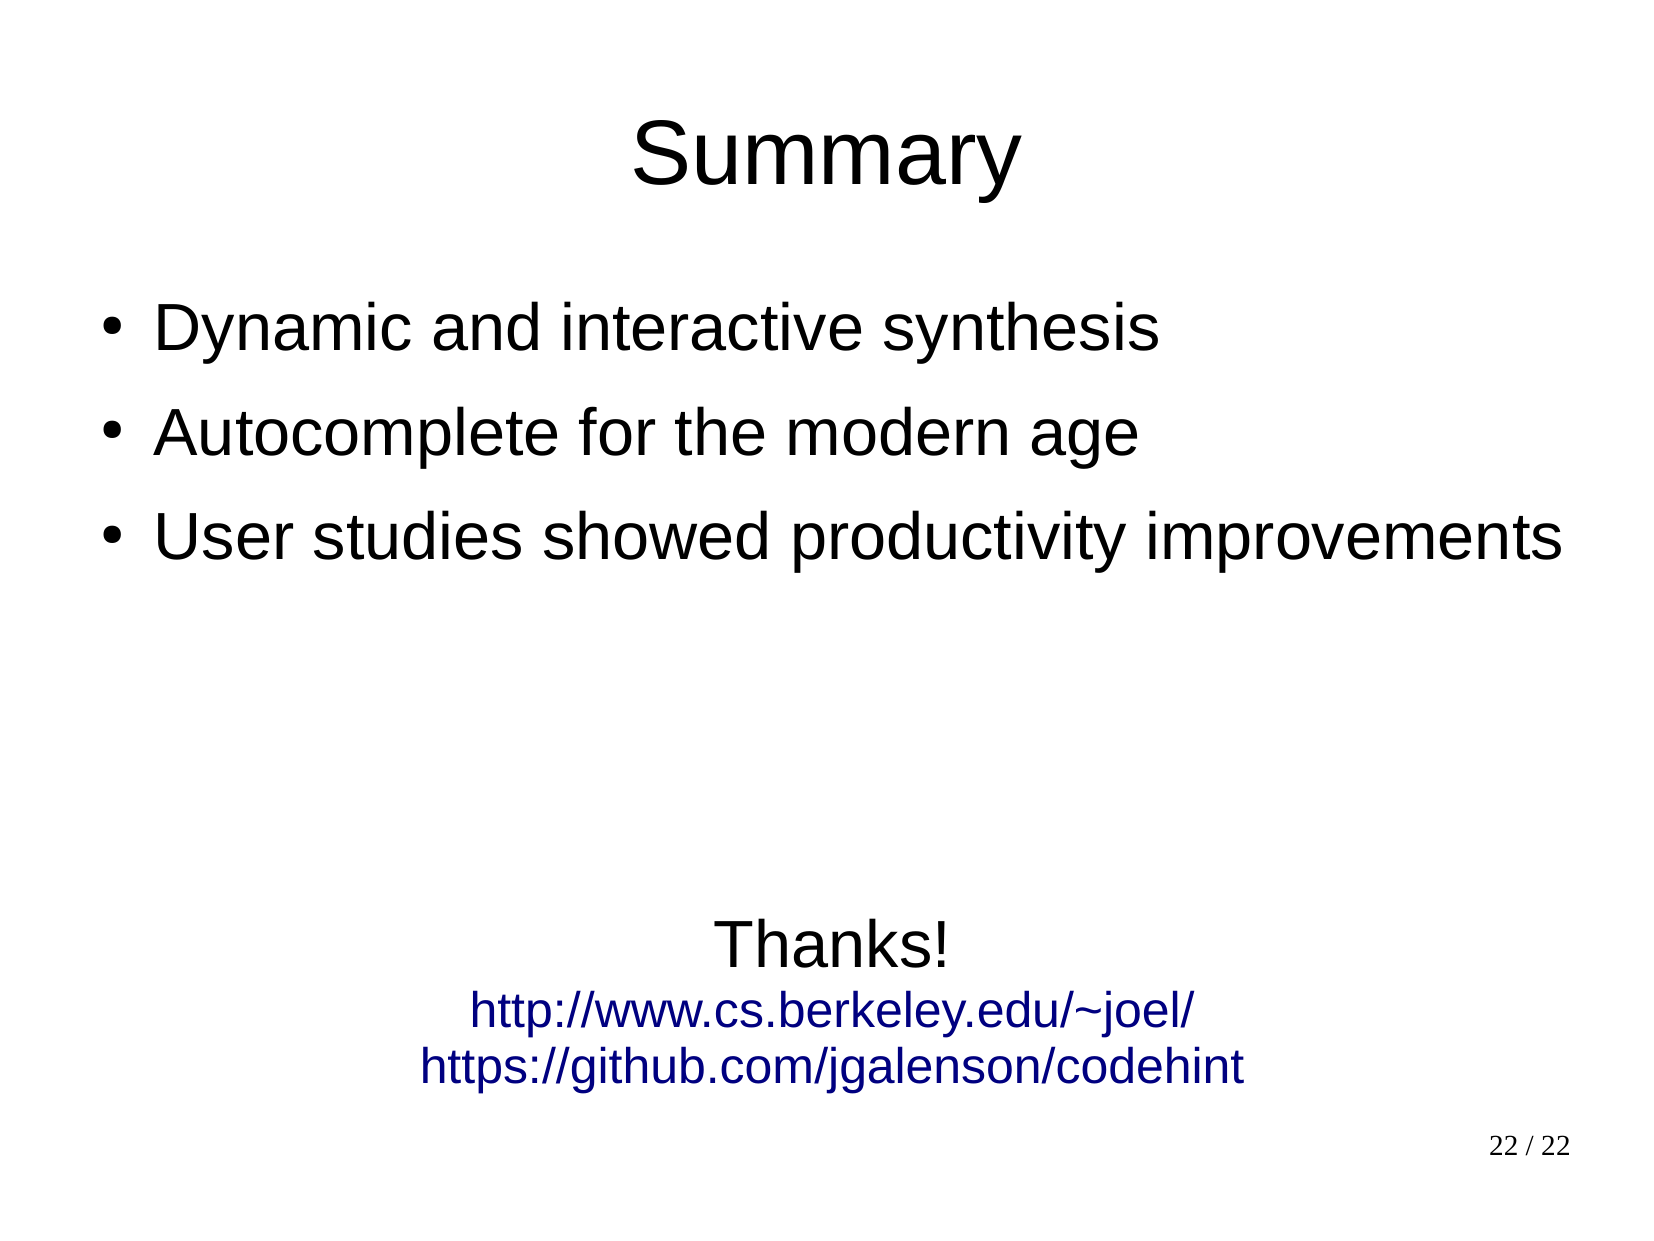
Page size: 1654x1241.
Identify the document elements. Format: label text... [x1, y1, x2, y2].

list Dynamic and interactive synthesis Autocomplete for the modern age User studies showed productivity improvements [82, 290, 1571, 1010]
title Summary [82, 49, 1571, 257]
text_box Thanks! http://www.cs.berkeley.edu/~joel/ https://github.com/jgalenson/codehint [405, 900, 1261, 1102]
